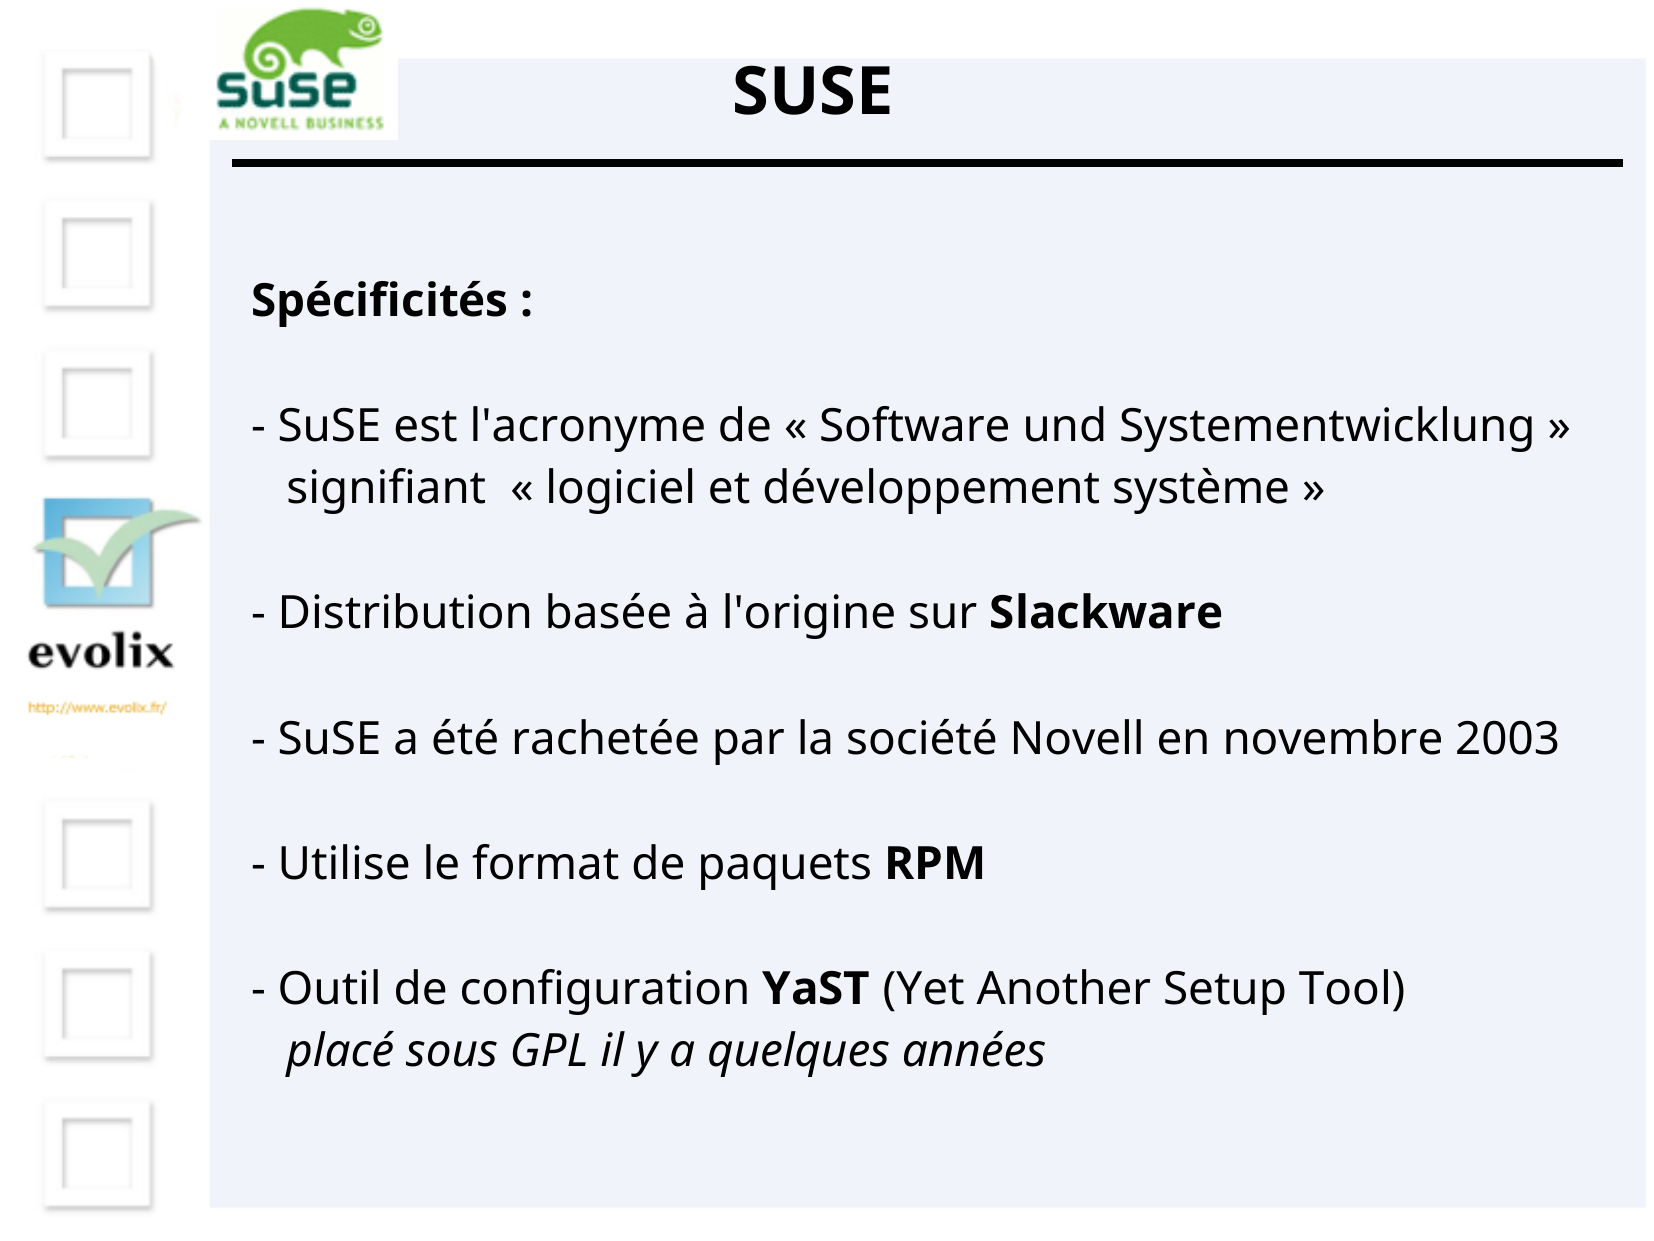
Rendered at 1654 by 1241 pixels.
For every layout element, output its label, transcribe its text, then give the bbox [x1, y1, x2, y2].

title SUSE [22, 27, 1604, 151]
picture [204, 0, 398, 140]
picture [0, 49, 1654, 1218]
subtitle Spécificités : - SuSE est l'acronyme de « Software und Systementwicklung » signifiant « logiciel et développement système » - Distribution basée à l'origine sur Slackware - SuSE a été rachetée par la société Novell en novembre 2003 - Utilise le format de paquets RPM - Outil de configuration YaST (Yet Another Setup Tool) placé sous GPL il y a quelques années [215, 155, 1606, 1130]
